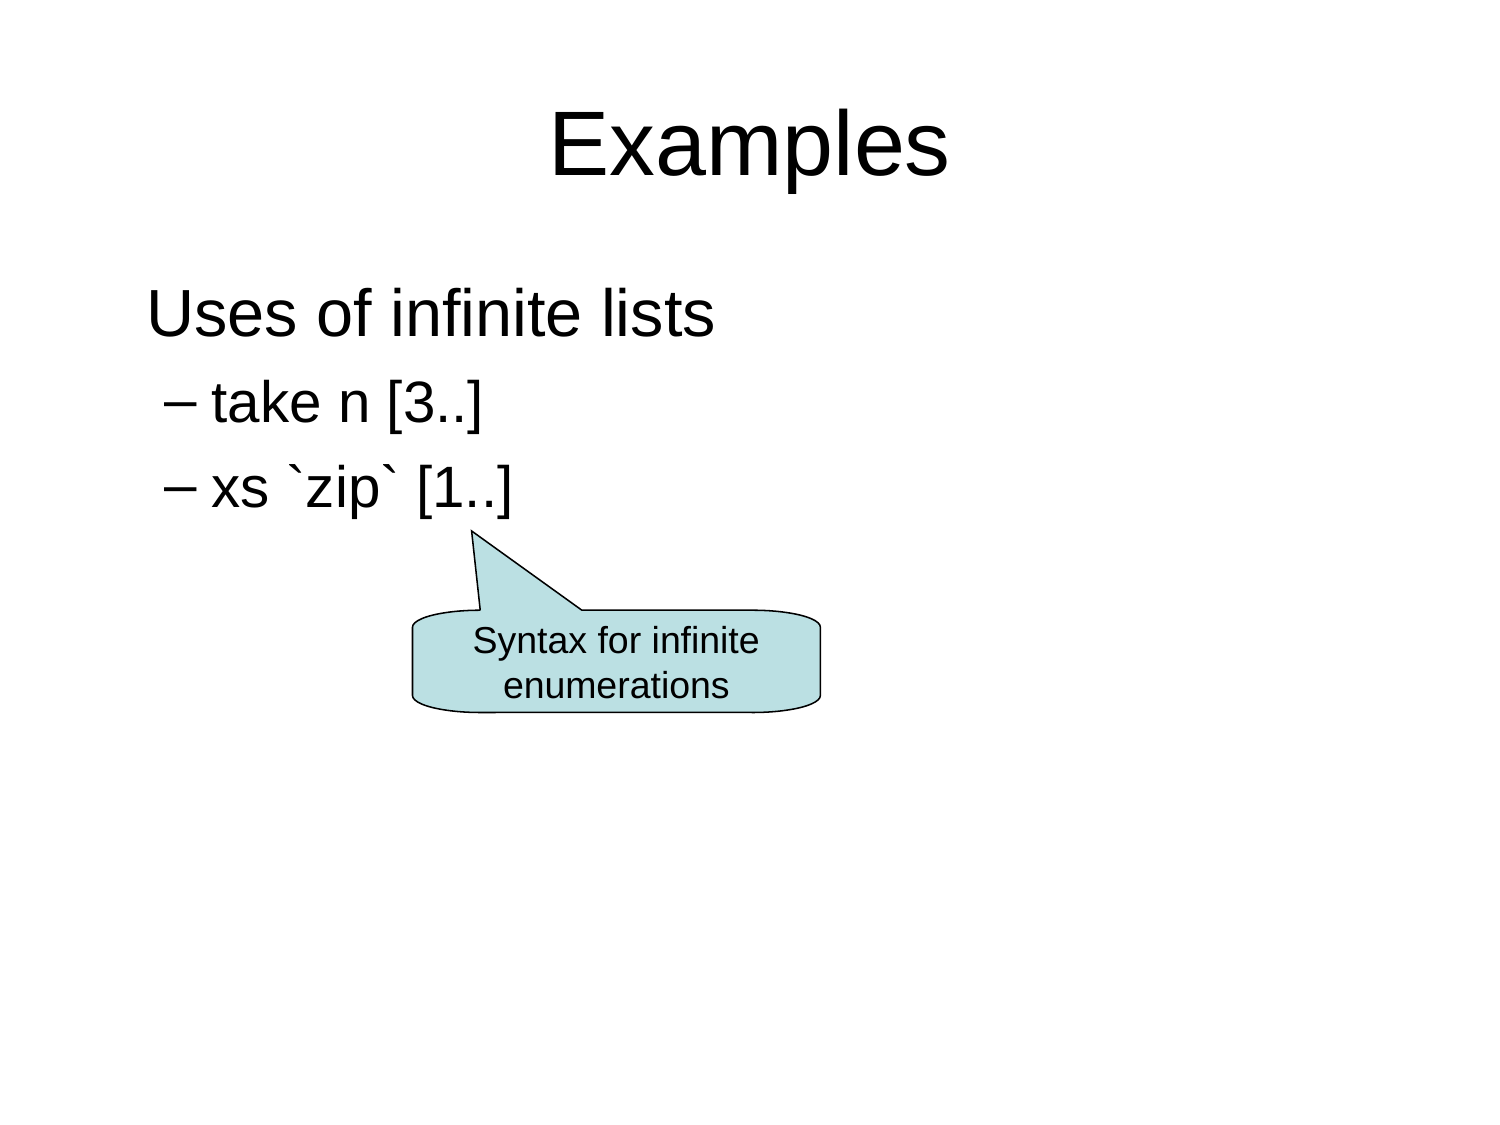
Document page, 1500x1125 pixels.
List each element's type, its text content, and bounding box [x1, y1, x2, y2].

text_box Syntax for infinite enumerations [412, 530, 821, 713]
title Examples [75, 45, 1426, 233]
list Uses of infinite lists take n [3..] xs `zip` [1..] [75, 262, 1426, 1005]
